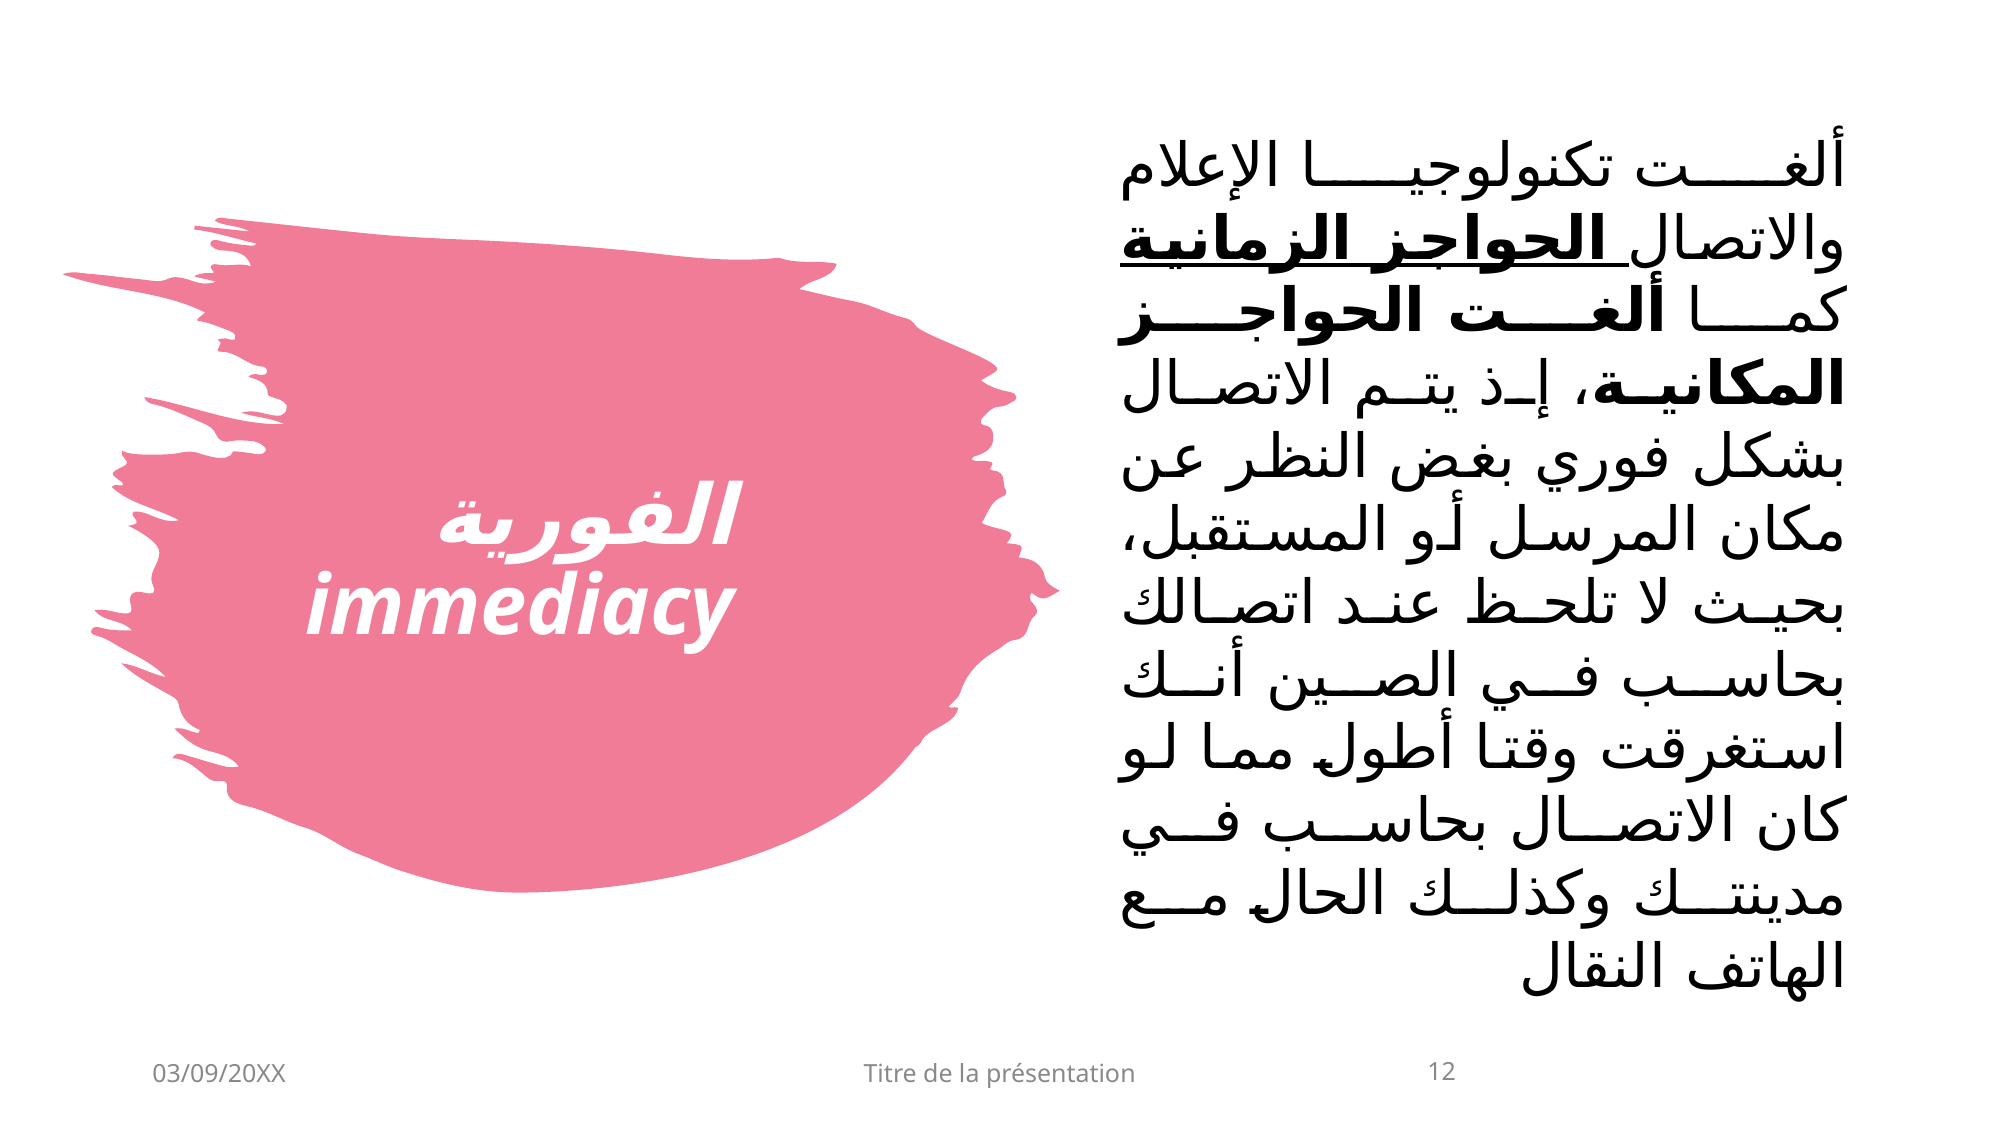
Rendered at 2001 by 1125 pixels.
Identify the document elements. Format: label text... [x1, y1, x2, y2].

title الفورية immediacy [290, 367, 903, 758]
text_box 03/09/20XX [137, 1042, 588, 1103]
text_box Titre de la présentation [662, 1042, 1338, 1103]
list ألغت تكنولوجيا الإعلام والاتصال الحواجز الزمانية كما ألغت الحواجز المكانية، إذ يتم الاتصال بشكل فوري بغض النظر عن مكان المرسل أو المستقبل، بحيث لا تلحظ عند اتصالك بحاسب في الصين أنك استغرقت وقتا أطول مما لو كان الاتصال بحاسب في مدينتك وكذلك الحال مع الهاتف النقال [1104, 116, 1863, 1009]
text_box ‹#› [1412, 1042, 1863, 1103]
